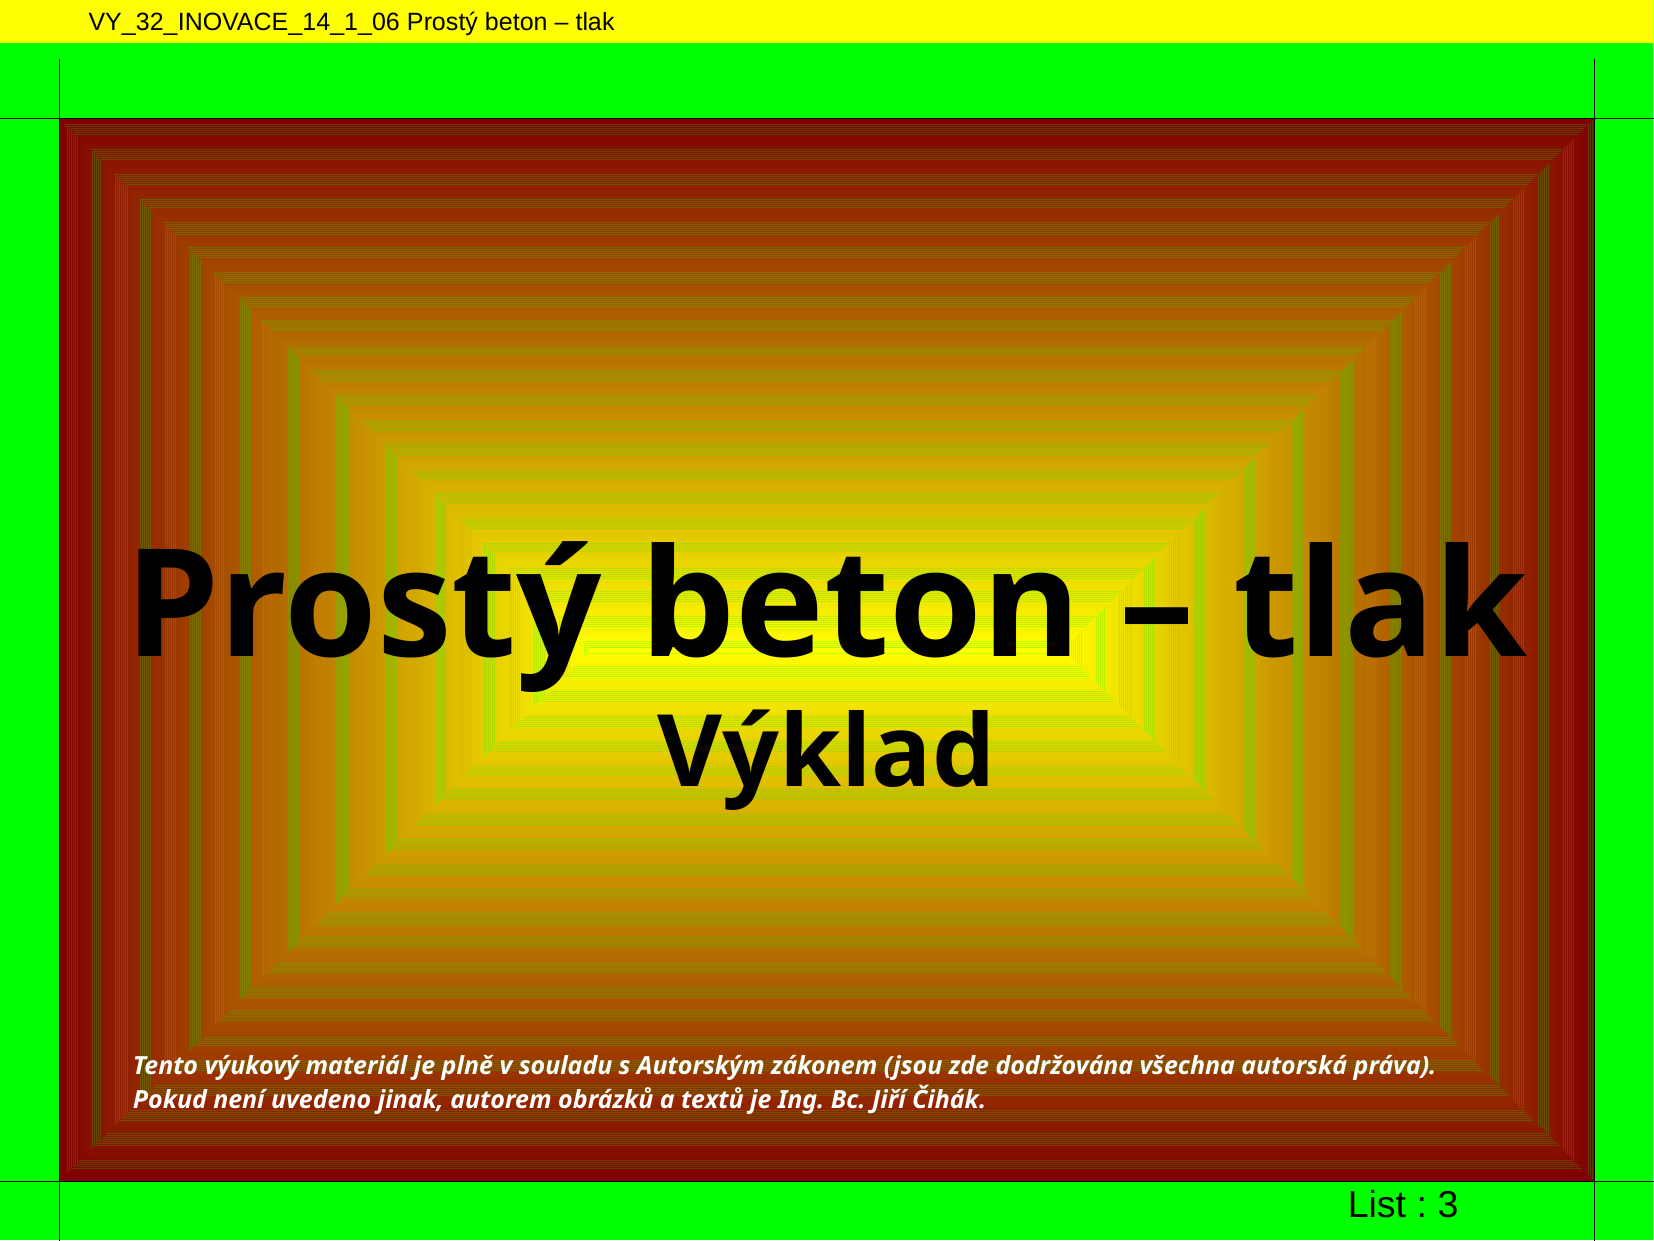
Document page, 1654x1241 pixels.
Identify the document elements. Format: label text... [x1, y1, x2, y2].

text_box VY_32_INOVACE_14_1_06 Prostý beton – tlak [0, 0, 1654, 43]
text_box Tento výukový materiál je plně v souladu s Autorským zákonem (jsou zde dodržována všechna autorská práva). Pokud není uvedeno jinak, autorem obrázků a textů je Ing. Bc. Jiří Čihák. [118, 1040, 1654, 1152]
text_box List : <číslo> [1357, 1176, 1599, 1241]
text_box Prostý beton – tlak Výklad [60, 119, 1594, 1181]
